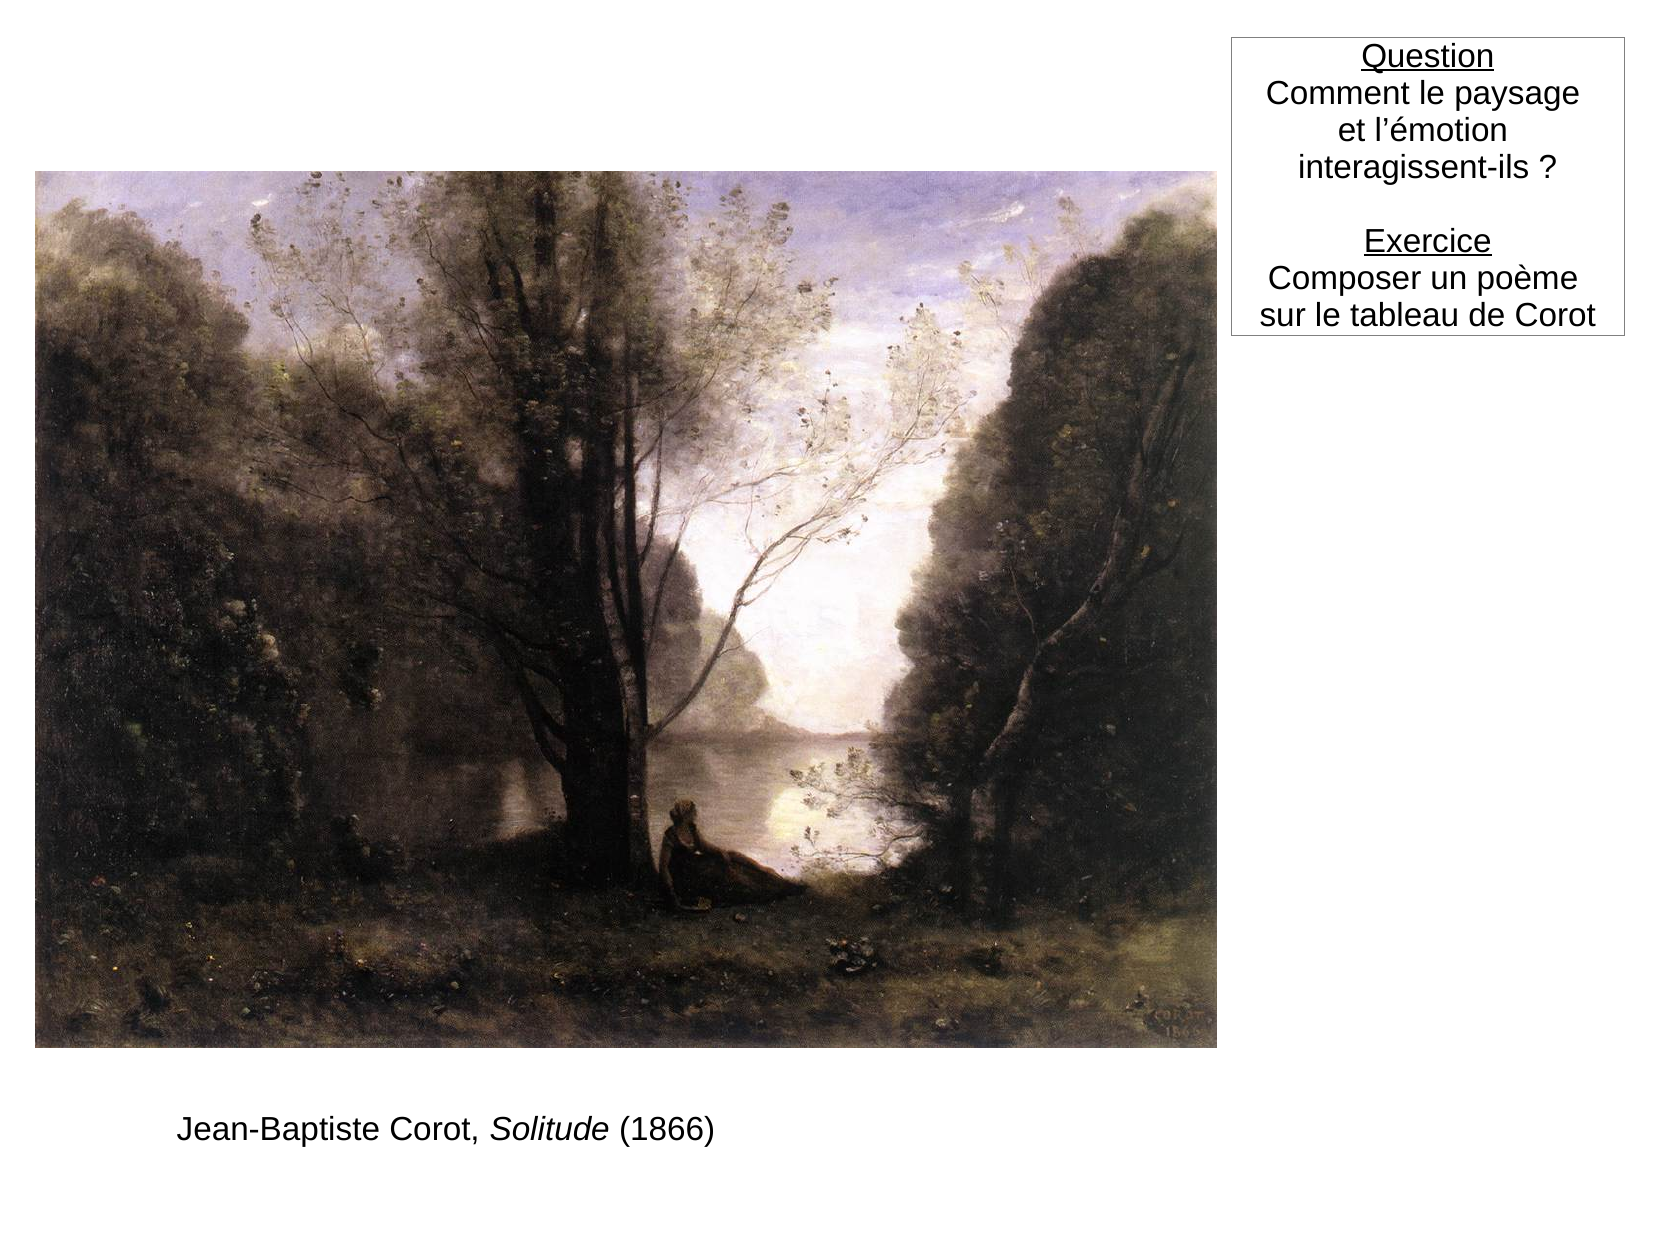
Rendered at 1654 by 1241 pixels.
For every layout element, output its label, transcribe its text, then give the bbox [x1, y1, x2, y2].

picture [35, 171, 1217, 1048]
list Question Comment le paysage et l’émotion interagissent-ils ? Exercice Composer un poème sur le tableau de Corot [1231, 37, 1625, 336]
list Jean-Baptiste Corot, Solitude (1866) [176, 1110, 721, 1158]
